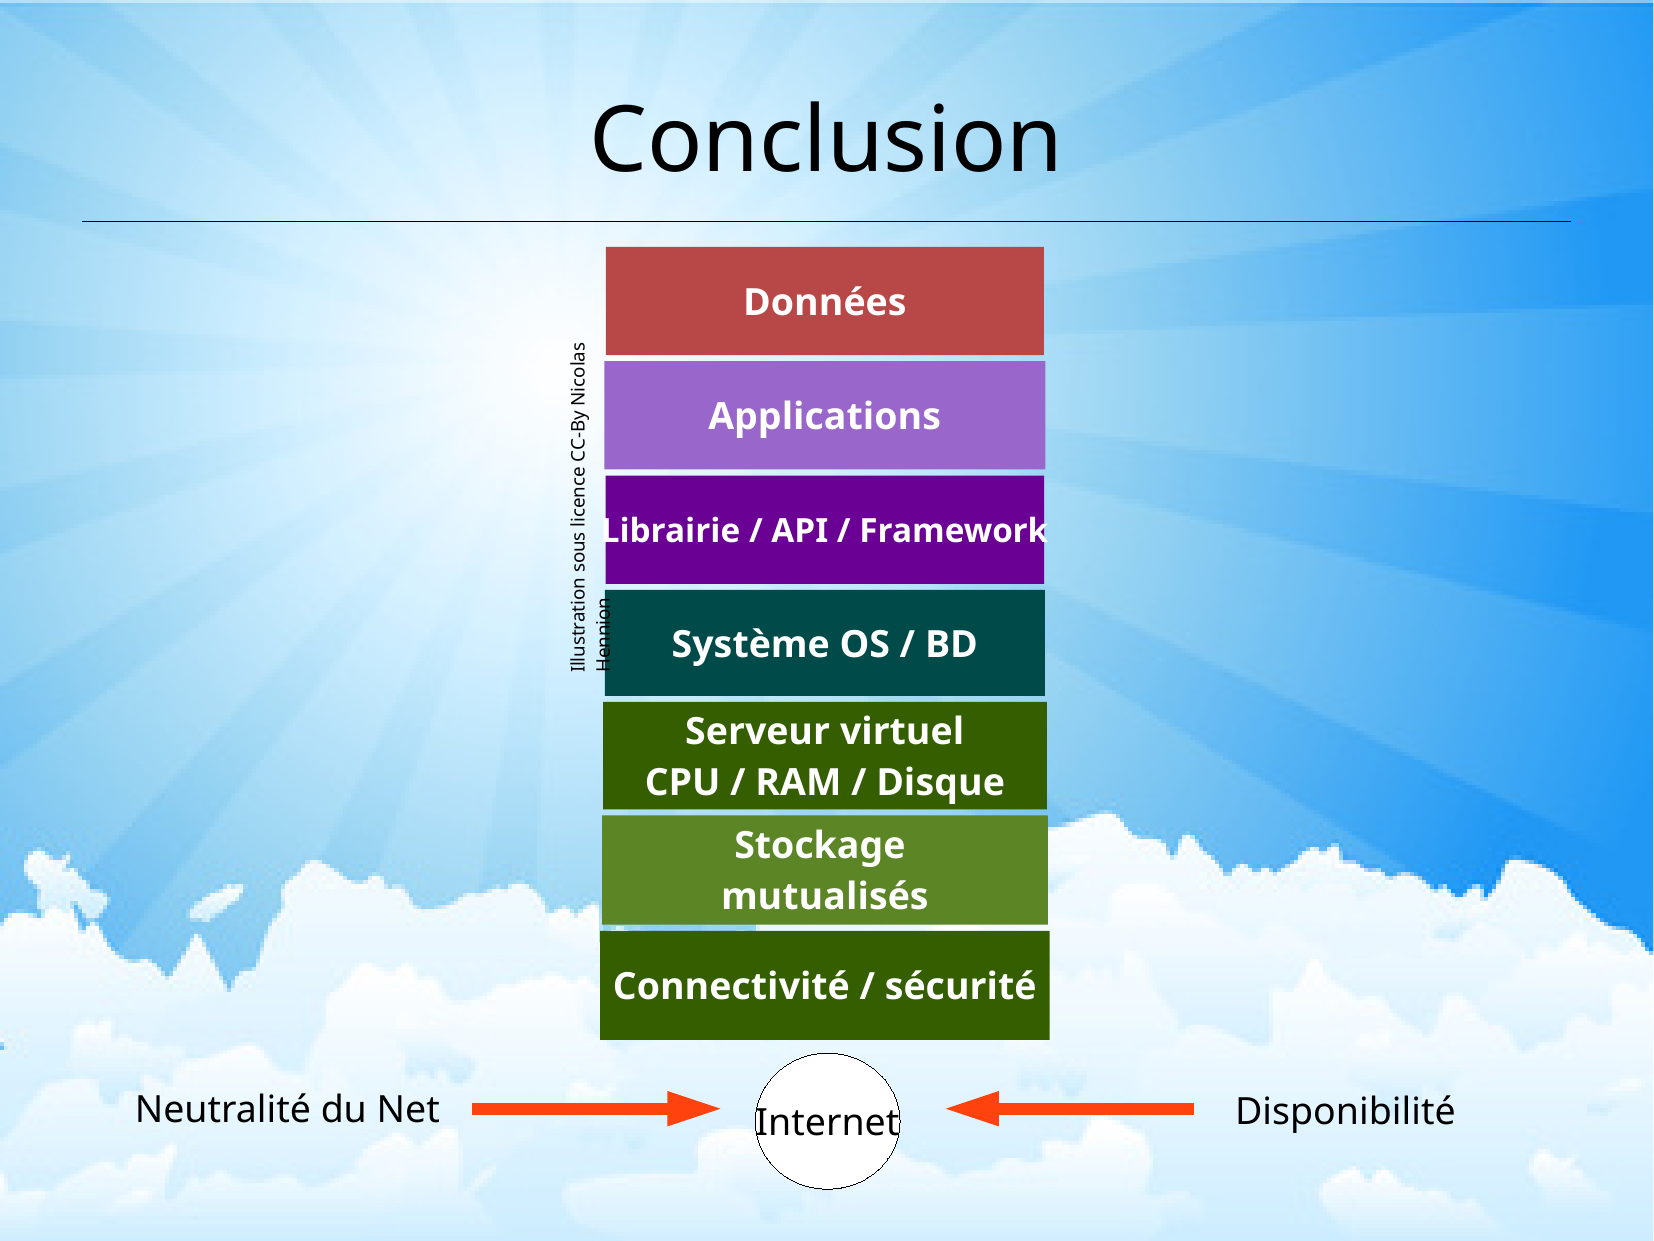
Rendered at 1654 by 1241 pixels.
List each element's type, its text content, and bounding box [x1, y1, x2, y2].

title Conclusion [82, 49, 1571, 222]
text_box Applications [604, 361, 1046, 470]
text_box Illustration sous licence CC-By Nicolas Hennion [557, 249, 594, 688]
text_box Système OS / BD [604, 589, 1045, 696]
text_box Connectivité / sécurité [600, 930, 1050, 1040]
picture [0, 0, 1654, 1241]
text_box Disponibilité [1220, 1077, 1469, 1134]
text_box Serveur virtuel CPU / RAM / Disque [603, 701, 1047, 810]
text_box Internet [756, 1053, 901, 1190]
text_box Neutralité du Net [120, 1075, 452, 1133]
text_box Stockage mutualisés [602, 815, 1048, 925]
text_box Données [605, 246, 1044, 356]
text_box Librairie / API / Framework [605, 475, 1045, 584]
